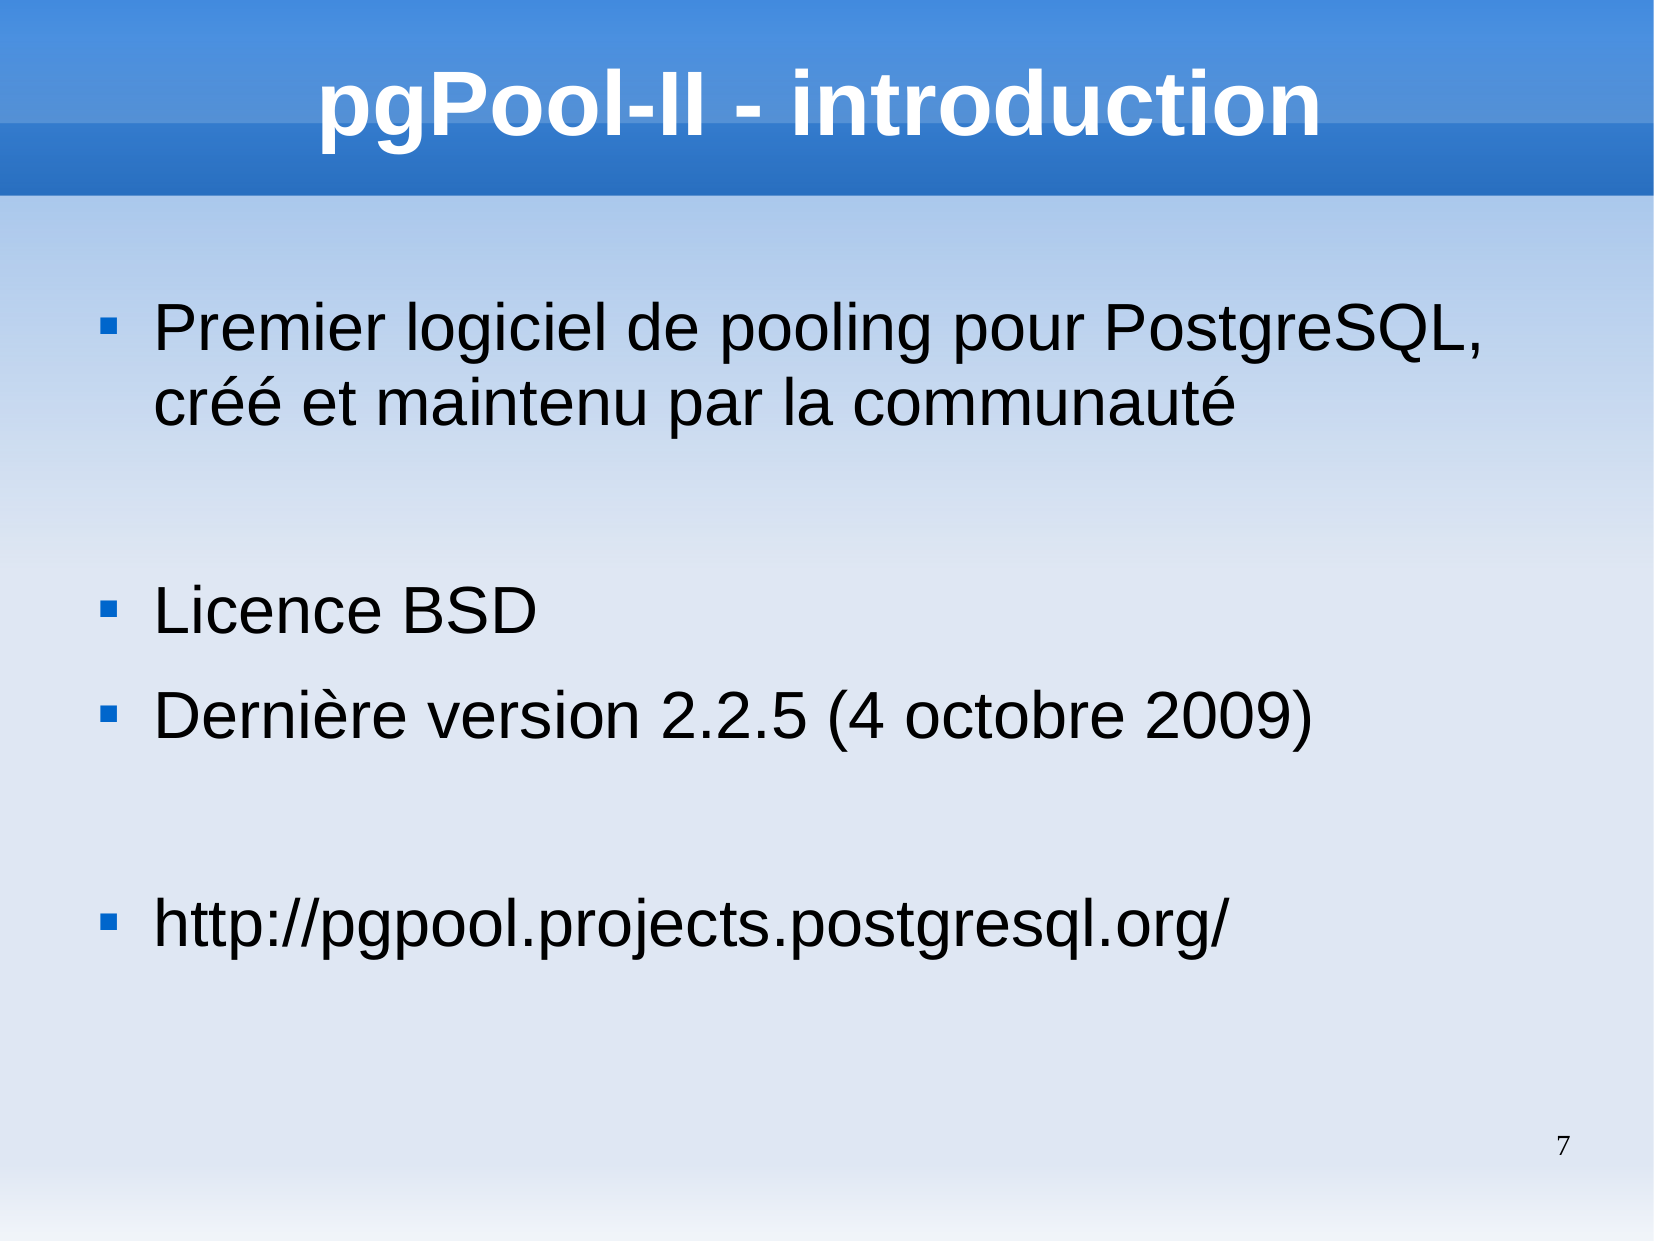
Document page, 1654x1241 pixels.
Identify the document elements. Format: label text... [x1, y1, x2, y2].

picture [0, 0, 1654, 1241]
list Premier logiciel de pooling pour PostgreSQL, créé et maintenu par la communauté Licence BSD Dernière version 2.2.5 (4 octobre 2009) http://pgpool.projects.postgresql.org/ [82, 290, 1571, 1109]
title pgPool-II - introduction [76, 0, 1565, 208]
